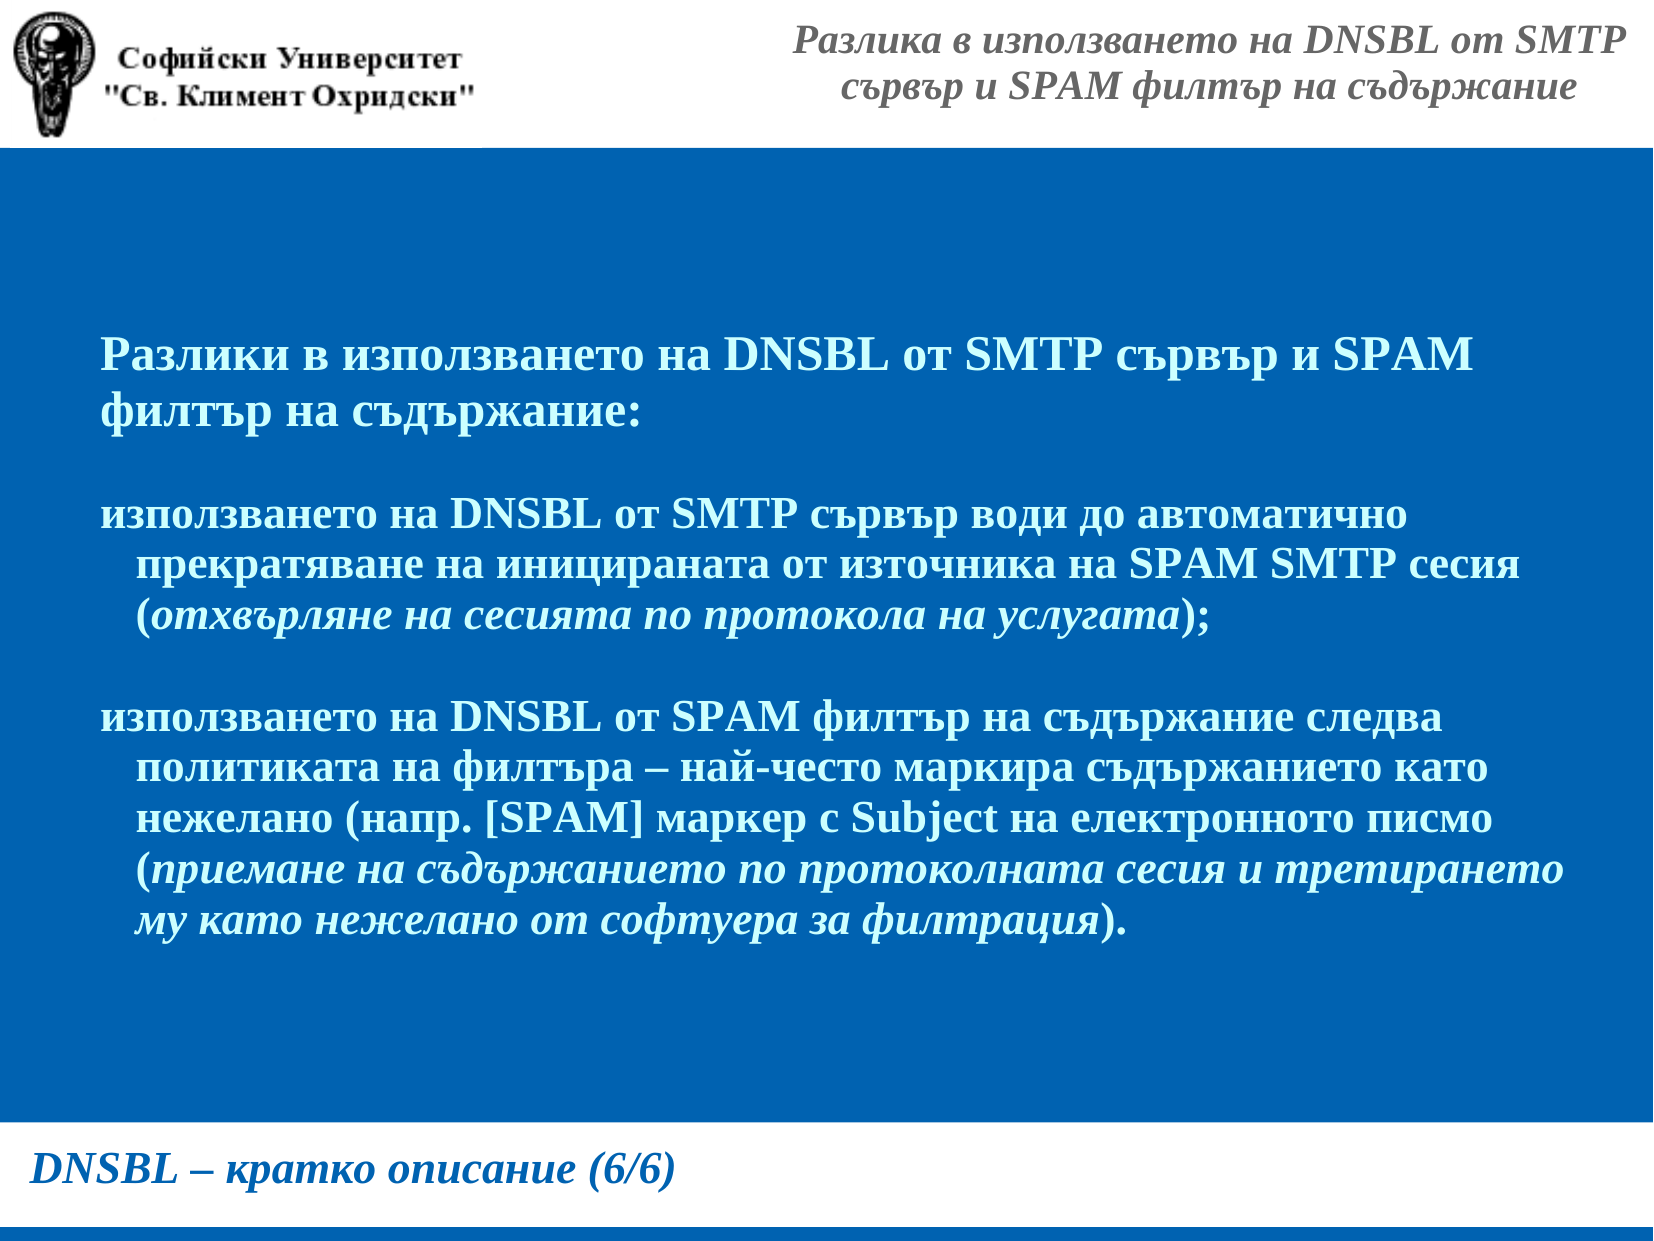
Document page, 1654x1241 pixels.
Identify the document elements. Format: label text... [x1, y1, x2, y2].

title Разлика в използването на DNSBL от SMTP сървър и SPAM филтър на съдържание [767, 0, 1652, 124]
picture [10, 0, 482, 148]
text_box DNSBL – кратко описание (6/6) [29, 1143, 681, 1211]
text_box Разлики в използването на DNSBL от SMTP сървър и SPAM филтър на съдържание: използването на DNSBL от SMTP сървър води до автоматично прекратяване на иницираната от източника на SPAM SMTP сесия (отхвърляне на сесията по протокола на услугата); използването на DNSBL от SPAM филтър на съдържание следва политиката на филтъра – най-често маркира съдържанието като нежелано (напр. [SPAM] маркер с Subject на електронното писмо (приемане на съдържанието по протоколната сесия и третирането му като нежелано от софтуера за филтрация). [0, 147, 1653, 1123]
